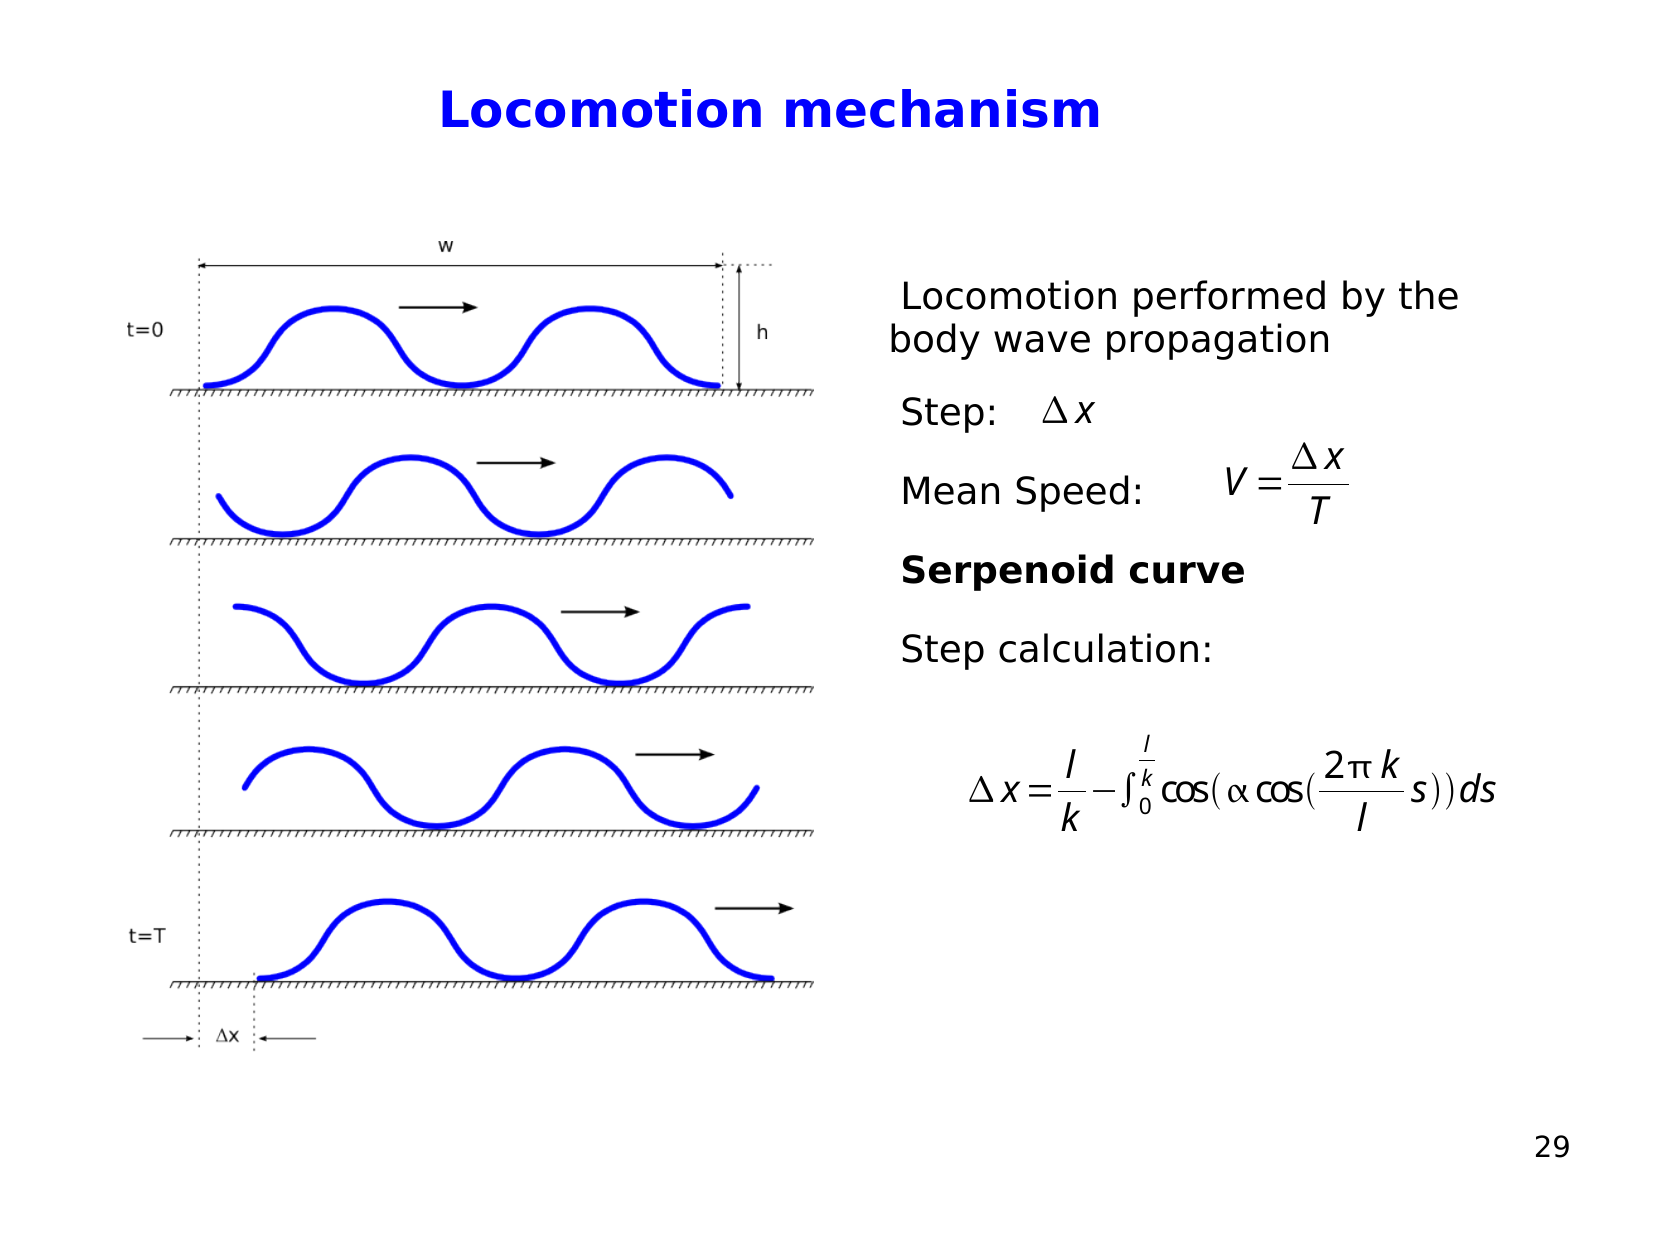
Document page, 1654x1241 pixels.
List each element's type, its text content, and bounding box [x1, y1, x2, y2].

text_box Locomotion mechanism [423, 73, 1118, 147]
picture [127, 241, 814, 1054]
text_box Locomotion performed by the body wave propagation Step: Mean Speed: Serpenoid curve Step calculation: [873, 267, 1578, 679]
chart [958, 731, 1507, 842]
